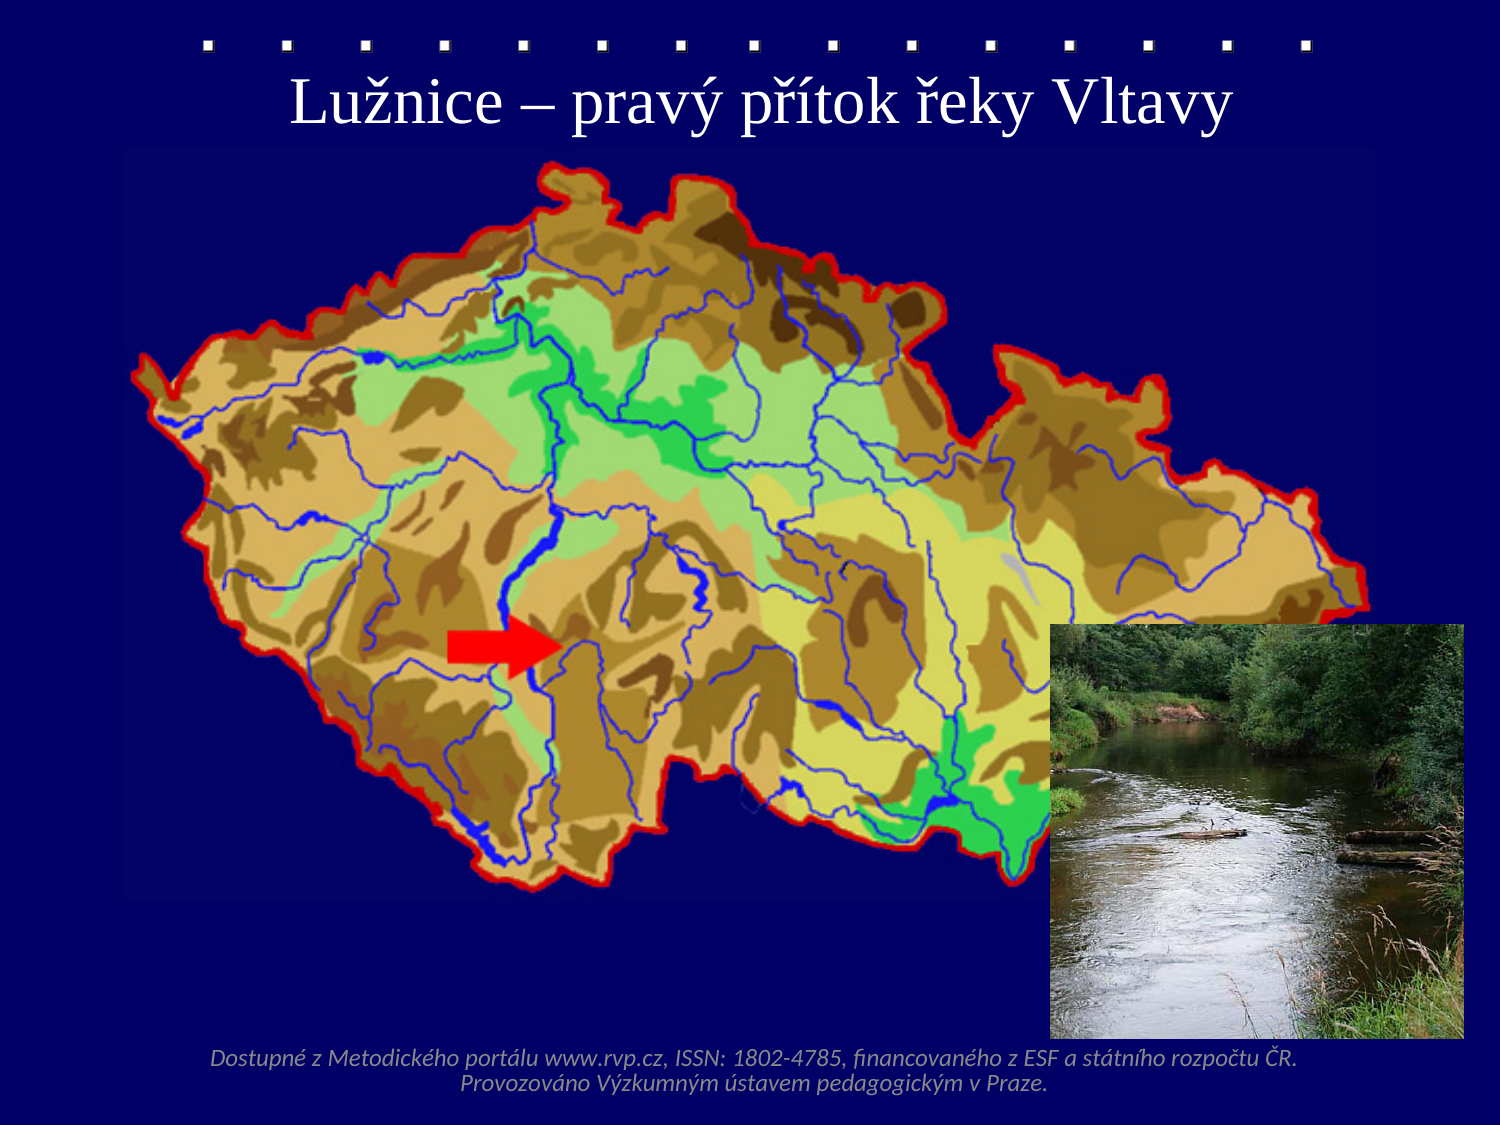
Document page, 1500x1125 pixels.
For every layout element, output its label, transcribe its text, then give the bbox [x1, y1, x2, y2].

picture [200, 37, 1326, 57]
picture [125, 149, 1464, 1039]
text_box Lužnice – pravý přítok řeky Vltavy [212, 62, 1313, 150]
